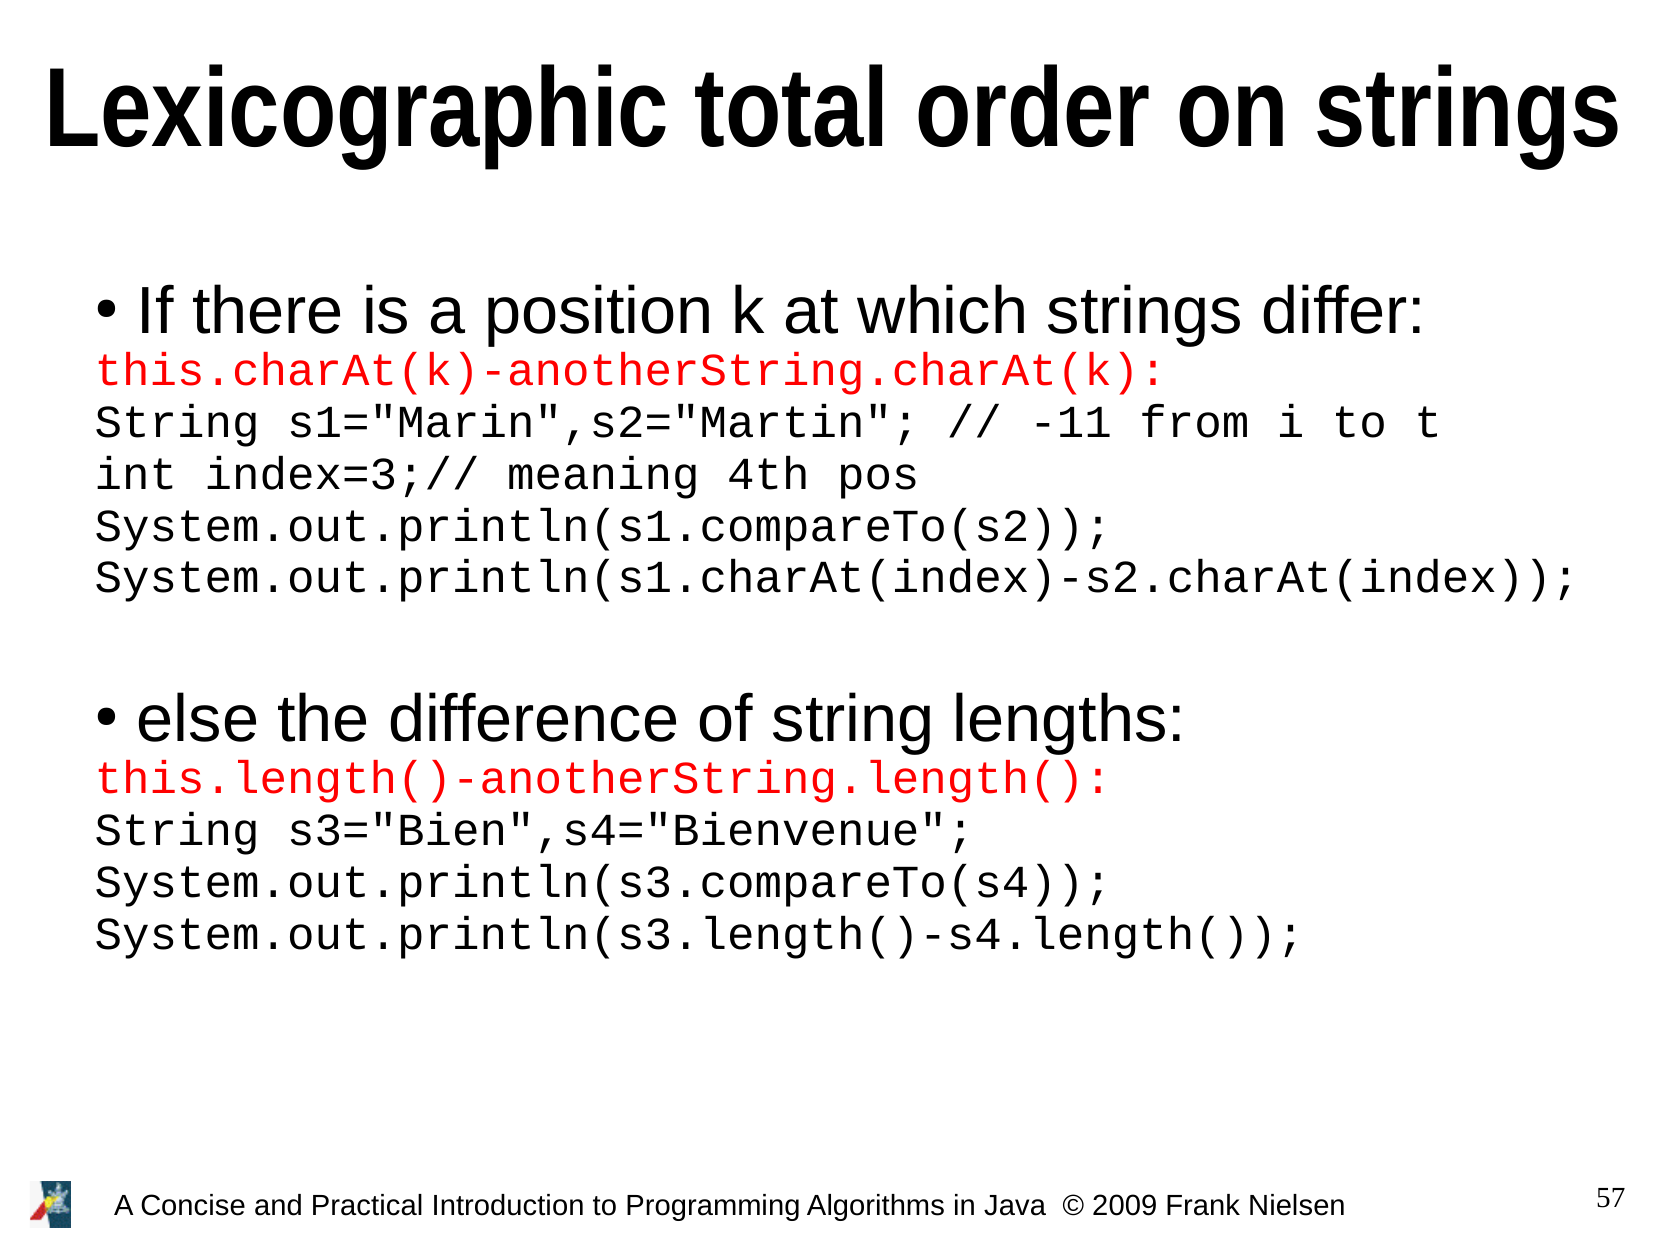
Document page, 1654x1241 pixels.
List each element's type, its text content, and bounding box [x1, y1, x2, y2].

text_box If there is a position k at which strings differ: this.charAt(k)-anotherString.charAt(k): String s1="Marin",s2="Martin"; // -11 from i to t int index=3;// meaning 4th pos System.out.println(s1.compareTo(s2)); System.out.println(s1.charAt(index)-s2.charAt(index)); else the difference of string lengths: this.length()-anotherString.length(): String s3="Bien",s4="Bienvenue"; System.out.println(s3.compareTo(s4)); System.out.println(s3.length()-s4.length()); [79, 265, 1595, 1077]
text_box Lexicographic total order on strings [29, 33, 1637, 178]
picture [29, 1181, 71, 1228]
